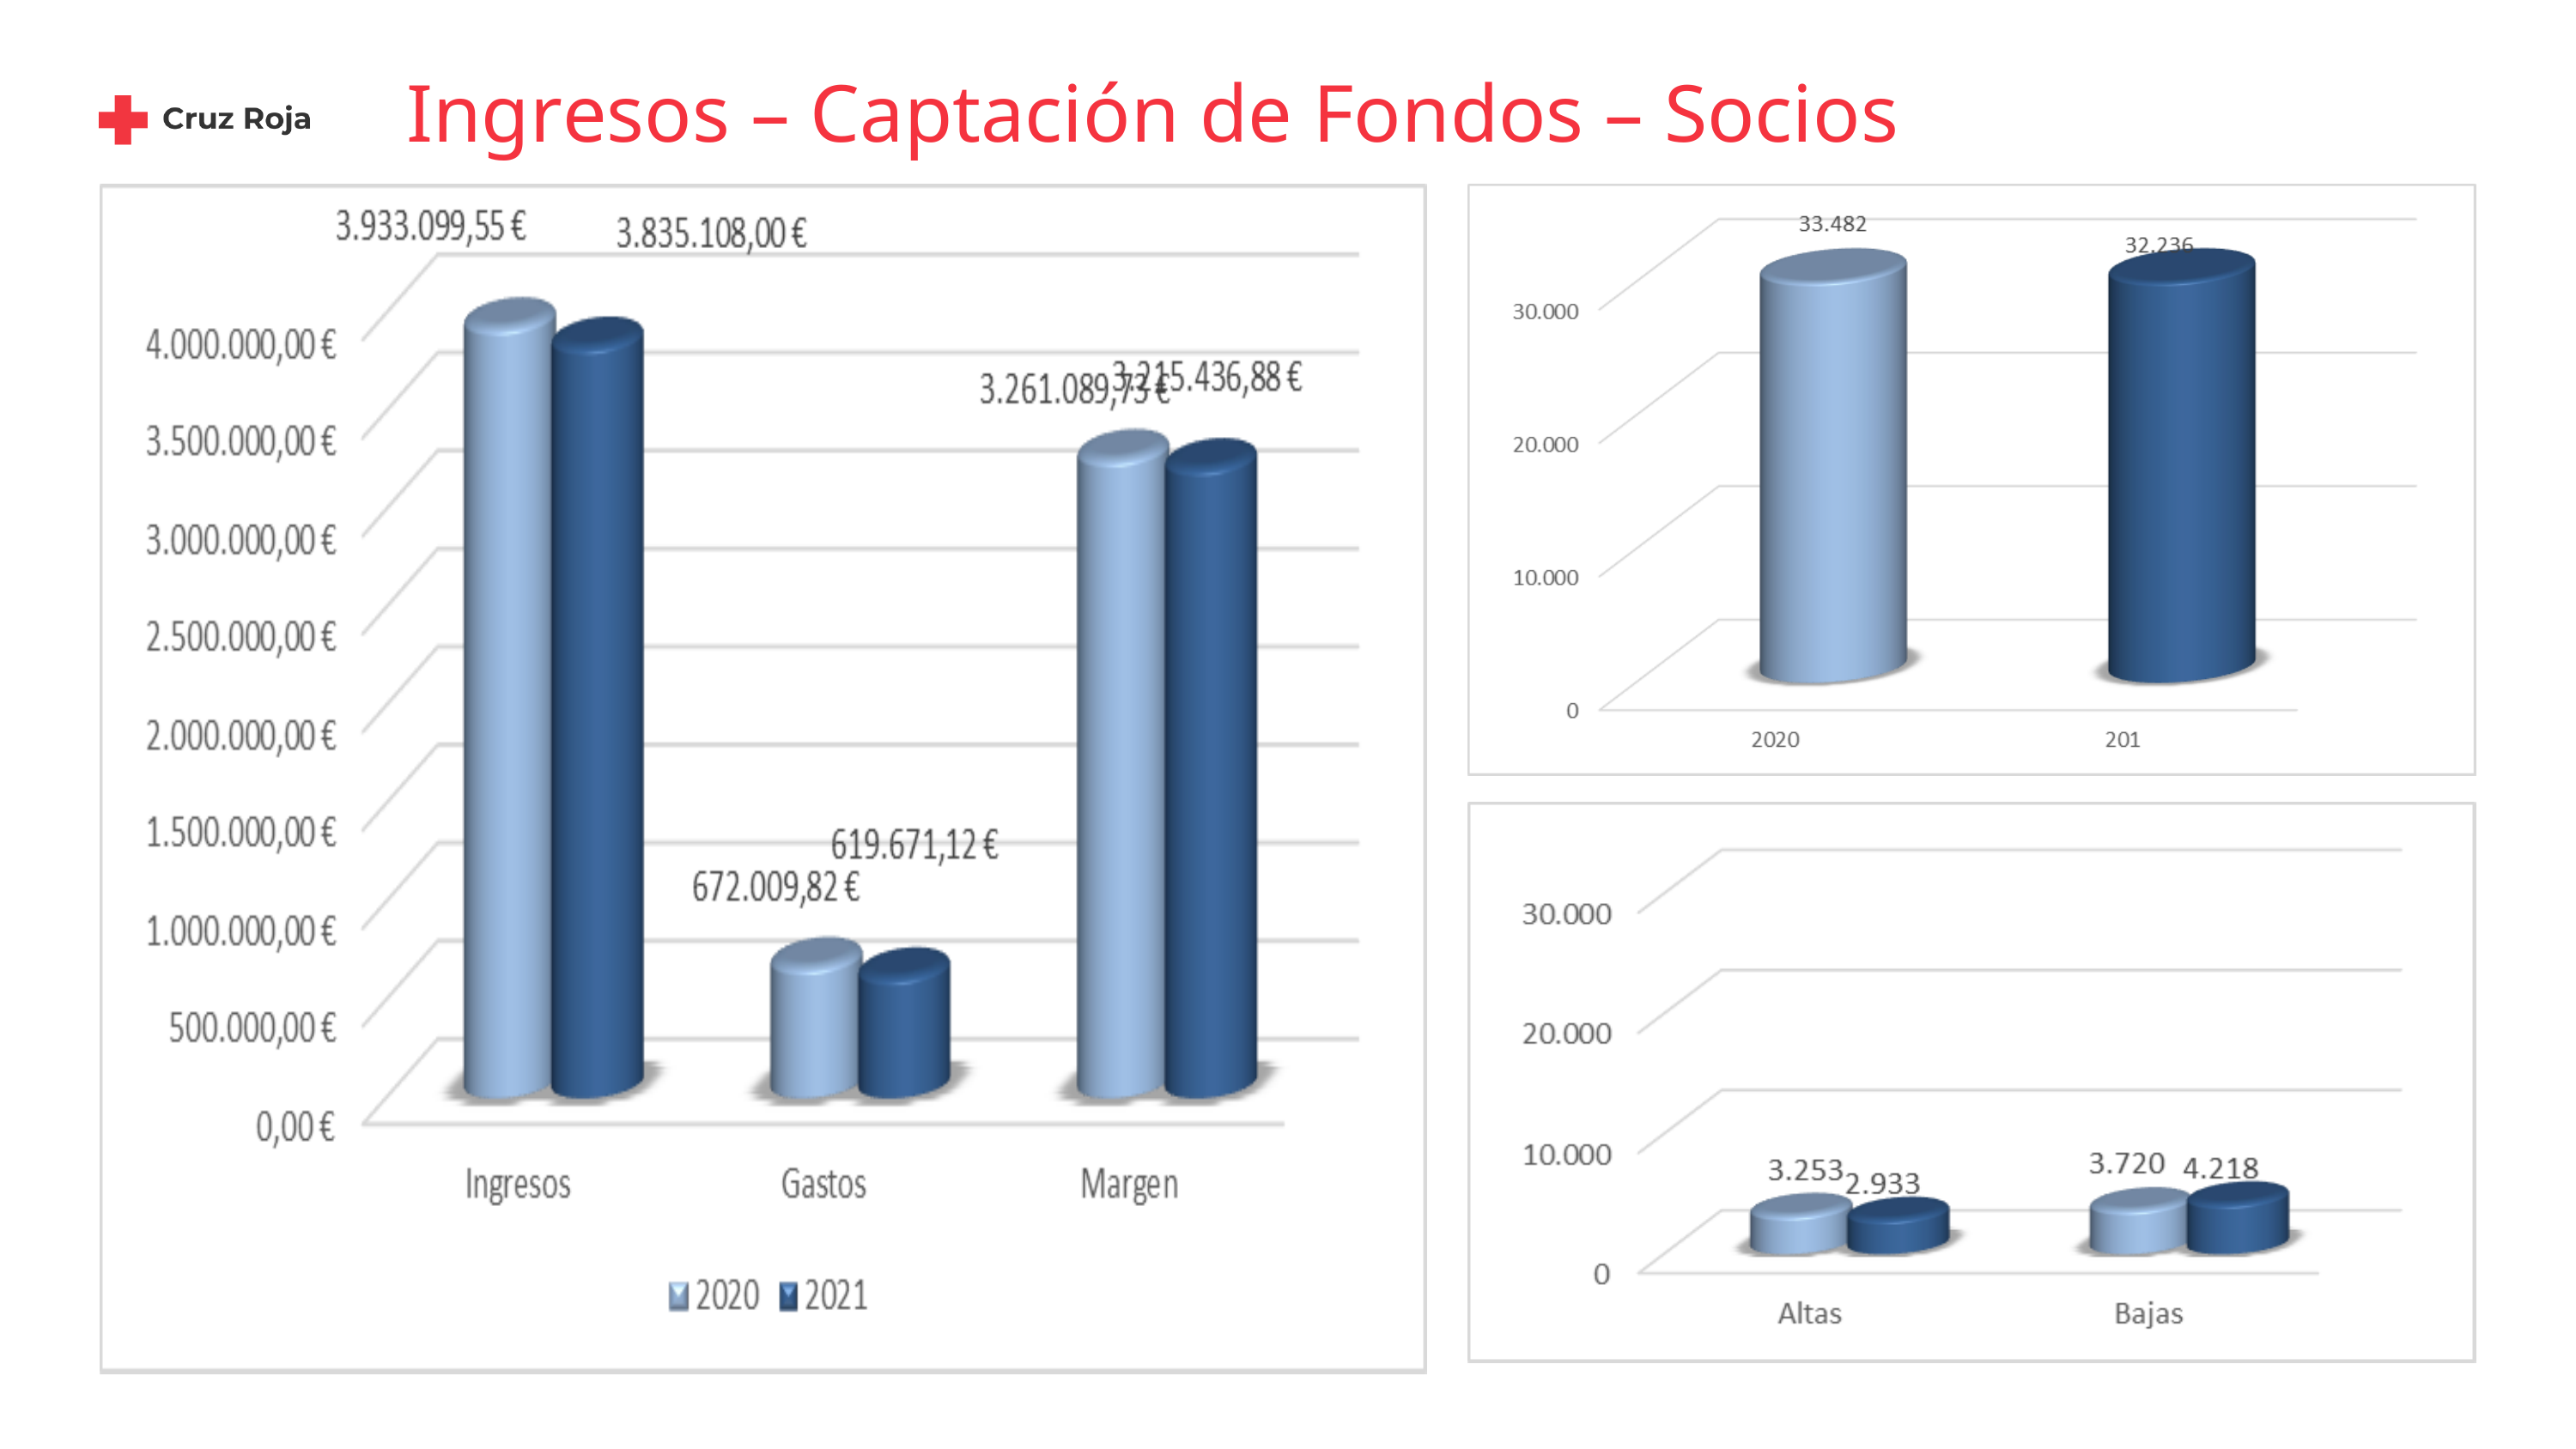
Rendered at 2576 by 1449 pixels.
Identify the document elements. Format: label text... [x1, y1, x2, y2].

picture [1467, 184, 2476, 776]
text_box Ingresos – Captación de Fondos – Socios [393, 75, 2501, 165]
picture [100, 184, 1427, 1374]
picture [1467, 802, 2476, 1363]
